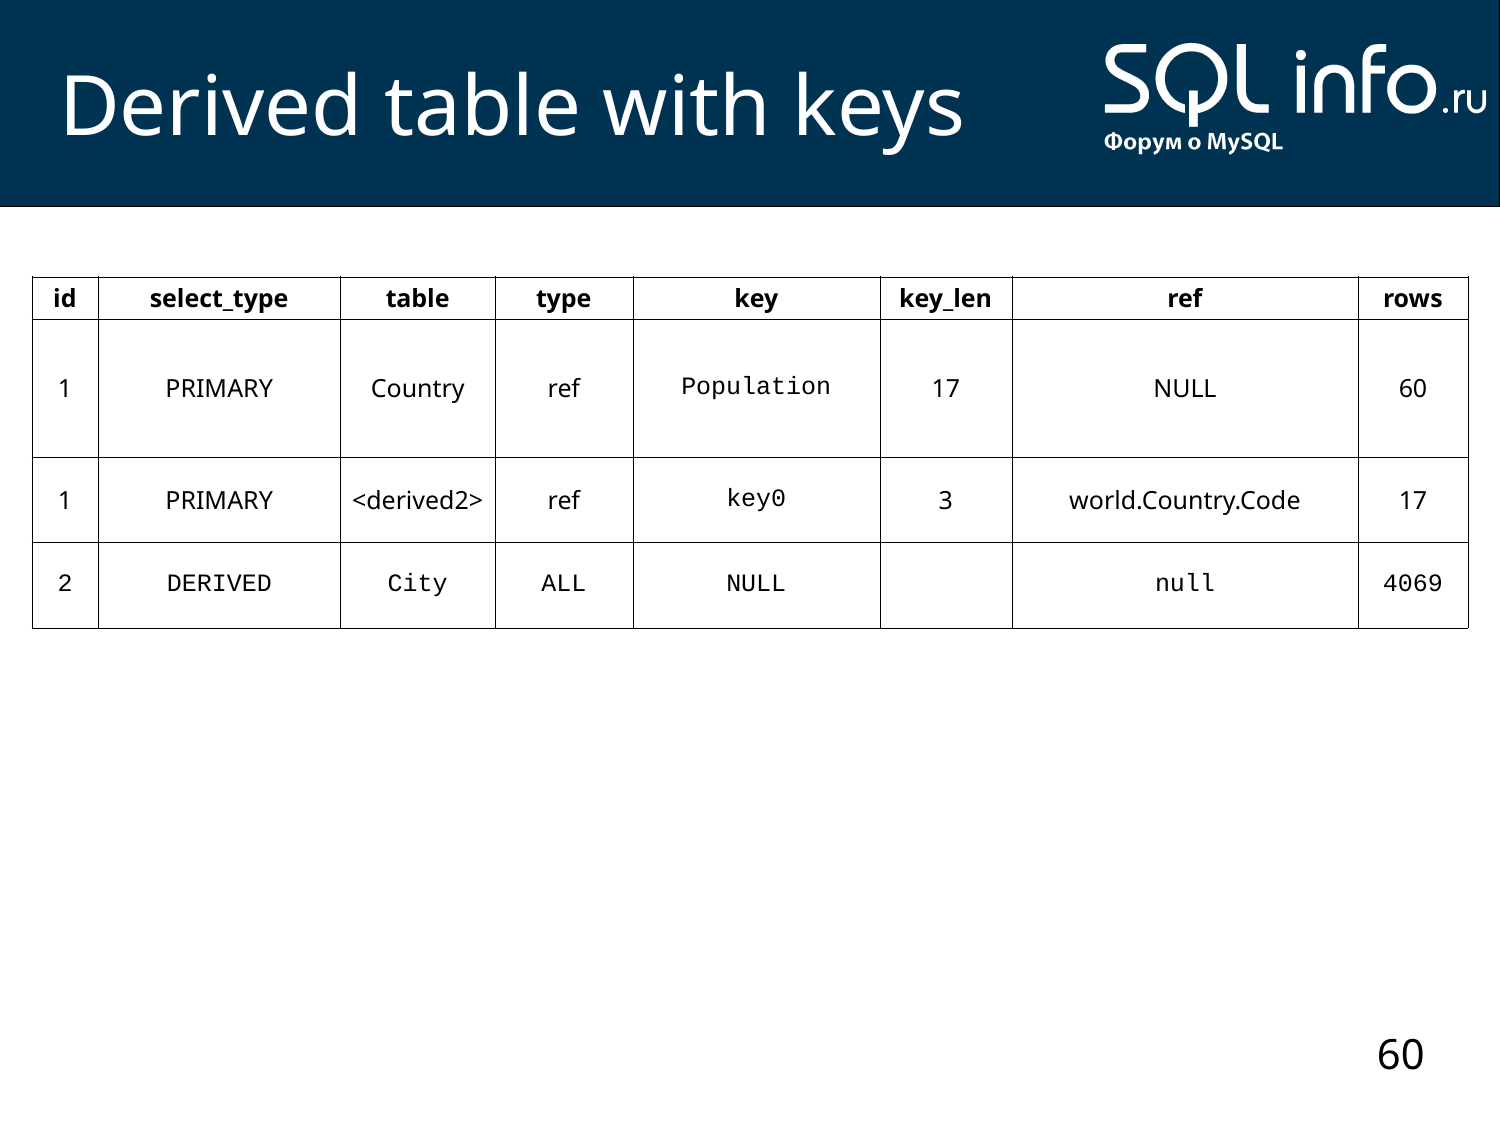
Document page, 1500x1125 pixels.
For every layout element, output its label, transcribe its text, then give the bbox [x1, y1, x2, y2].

table_cell 2 [33, 543, 98, 628]
table_header type [496, 278, 633, 319]
picture [1093, 29, 1495, 166]
table_cell ALL [496, 543, 633, 628]
table_cell 60 [1359, 320, 1468, 457]
table_cell Country [341, 320, 495, 457]
table_cell key0 [634, 458, 880, 542]
table_cell 4069 [1359, 543, 1468, 628]
table_cell 1 [33, 320, 98, 457]
table_header table [341, 278, 495, 319]
table_cell world.Country.Code [1013, 458, 1358, 542]
table_cell null [1013, 543, 1358, 628]
table_cell [881, 543, 1012, 628]
table_cell 17 [881, 320, 1012, 457]
table_cell <derived2> [341, 458, 495, 542]
table_cell 17 [1359, 458, 1468, 542]
table_cell City [341, 543, 495, 628]
table_header id [33, 278, 98, 319]
table_cell NULL [634, 543, 880, 628]
table_cell 1 [33, 458, 98, 542]
table_header ref [1013, 278, 1358, 319]
table_cell PRIMARY [99, 320, 340, 457]
table_cell 3 [881, 458, 1012, 542]
table_cell DERIVED [99, 543, 340, 628]
title Derived table with keys [29, 0, 1093, 207]
table_cell NULL [1013, 320, 1358, 457]
table_header key [634, 278, 880, 319]
table_cell ref [496, 320, 633, 457]
table_cell PRIMARY [99, 458, 340, 542]
table_cell ref [496, 458, 633, 542]
table_header select_type [99, 278, 340, 319]
table_cell Population [634, 320, 880, 457]
table_header key_len [881, 278, 1012, 319]
table_header rows [1359, 278, 1468, 319]
